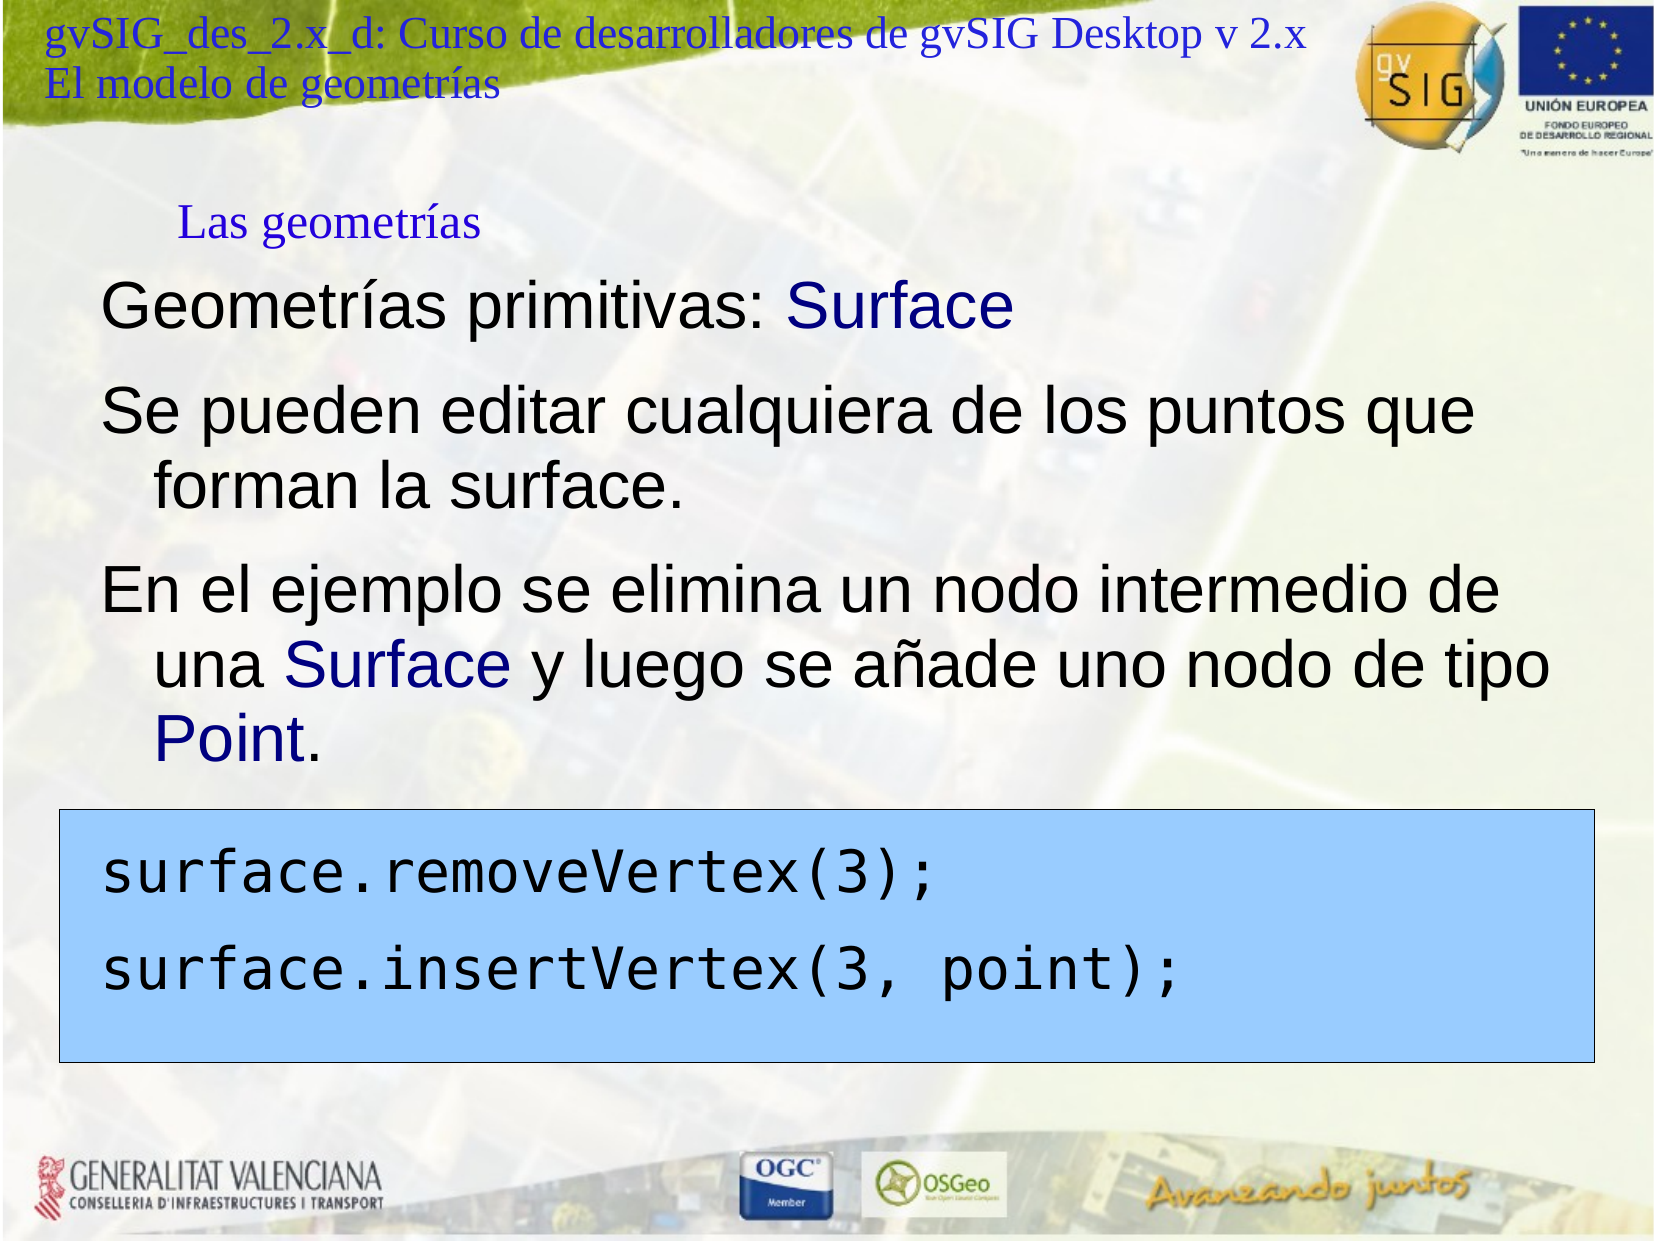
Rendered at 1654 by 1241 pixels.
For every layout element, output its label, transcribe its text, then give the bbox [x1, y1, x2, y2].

picture [329, 78, 338, 86]
title Las geometrías [177, 95, 1329, 347]
text_box [59, 809, 1595, 1063]
list Geometrías primitivas: Surface Se pueden editar cualquiera de los puntos que forman la surface. En el ejemplo se elimina un nodo intermedio de una Surface y luego se añade uno nodo de tipo Point. [82, 268, 1571, 459]
picture [373, 79, 382, 95]
list [82, 459, 1571, 809]
picture [184, 78, 193, 86]
picture [216, 78, 227, 95]
picture [467, 87, 475, 95]
picture [251, 78, 261, 95]
picture [274, 78, 283, 86]
list surface.removeVertex(3); surface.insertVertex(3, point); [82, 838, 1571, 1101]
picture [2, 0, 1654, 1241]
picture [386, 79, 394, 95]
list [82, 1101, 1571, 1241]
picture [349, 78, 360, 95]
picture [307, 78, 316, 89]
picture [407, 78, 416, 86]
